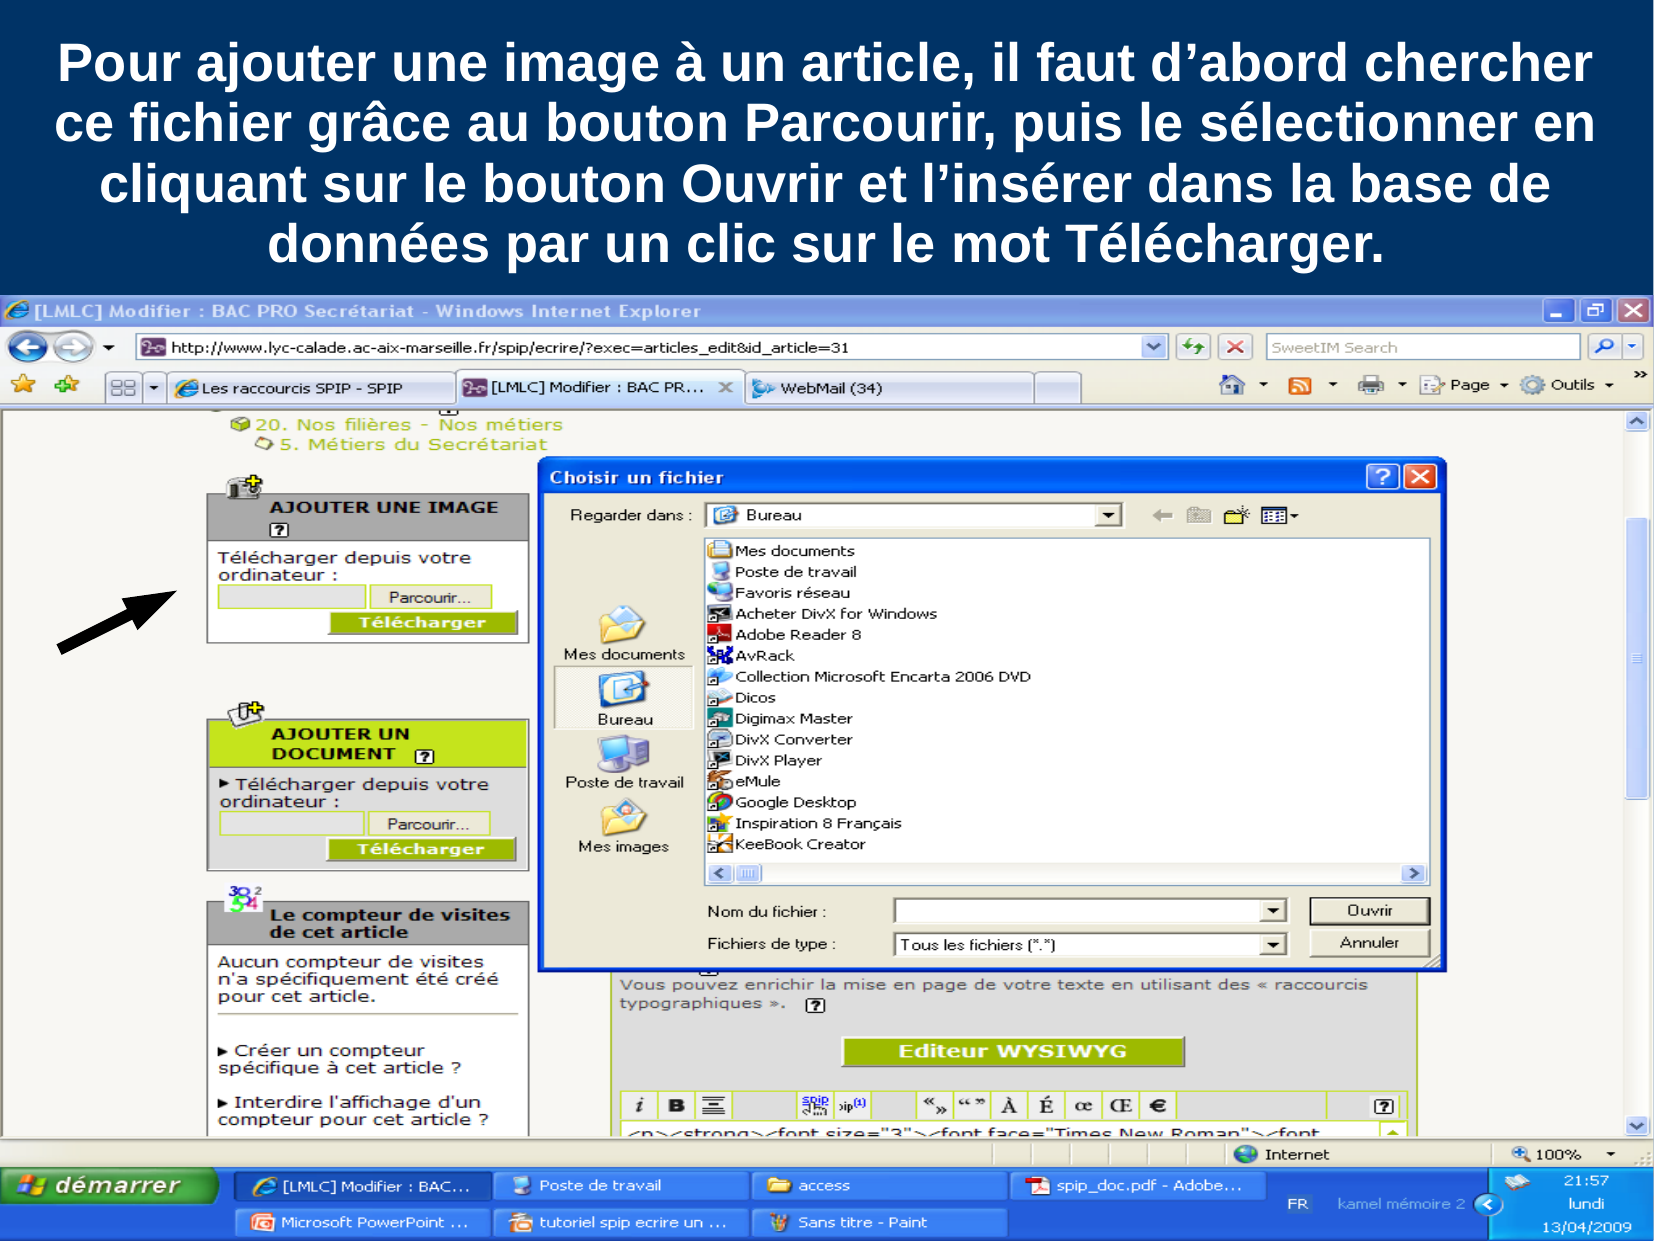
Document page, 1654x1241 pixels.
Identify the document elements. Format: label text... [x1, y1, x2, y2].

picture [0, 295, 1654, 1241]
title Pour ajouter une image à un article, il faut d’abord chercher ce fichier grâce au bouton Parcourir, puis le sélectionner en cliquant sur le bouton Ouvrir et l’insérer dans la base de données par un clic sur le mot Télécharger. [29, 28, 1625, 278]
